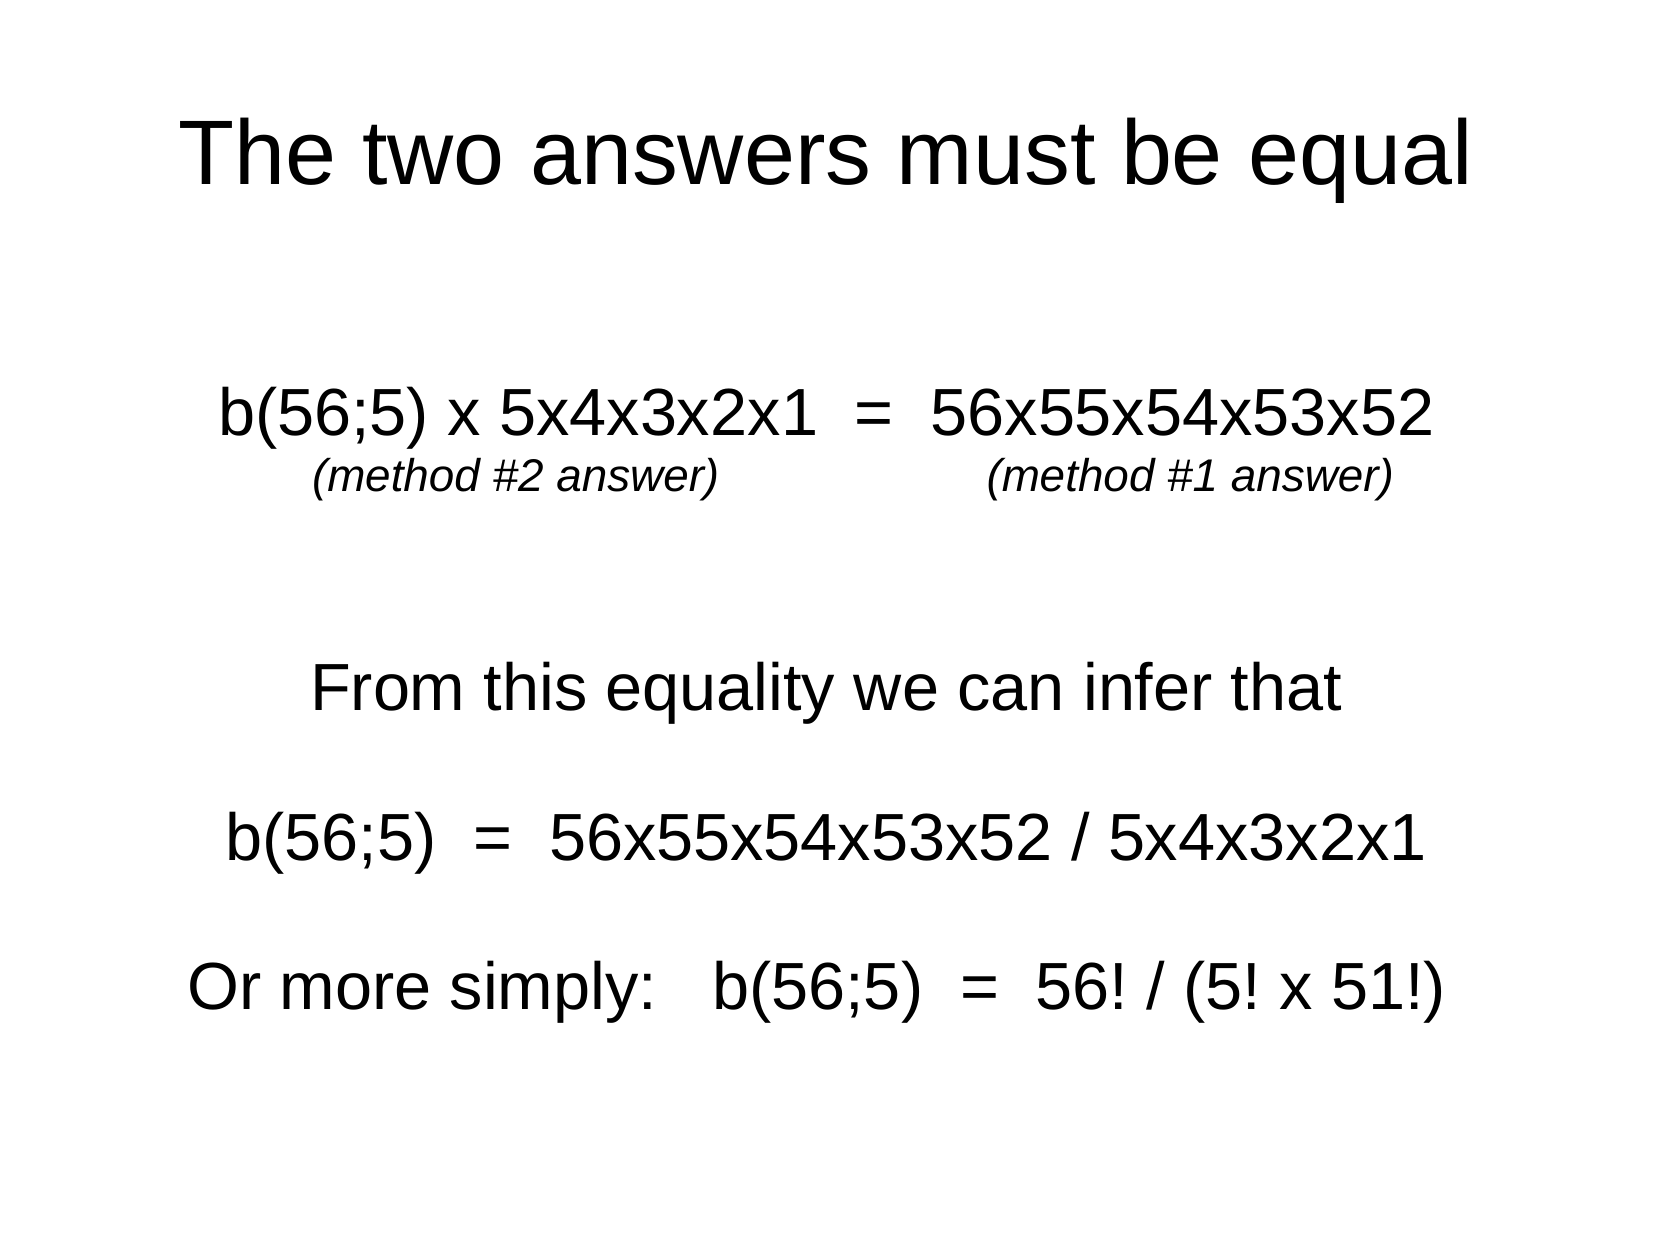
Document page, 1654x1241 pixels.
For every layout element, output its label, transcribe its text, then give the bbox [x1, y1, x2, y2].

subtitle b(56;5) x 5x4x3x2x1 = 56x55x54x53x52 (method #2 answer) (method #1 answer) From this equality we can infer that b(56;5) = 56x55x54x53x52 / 5x4x3x2x1 Or more simply: b(56;5) = 56! / (5! x 51!) [82, 297, 1571, 1102]
title The two answers must be equal [82, 56, 1571, 250]
